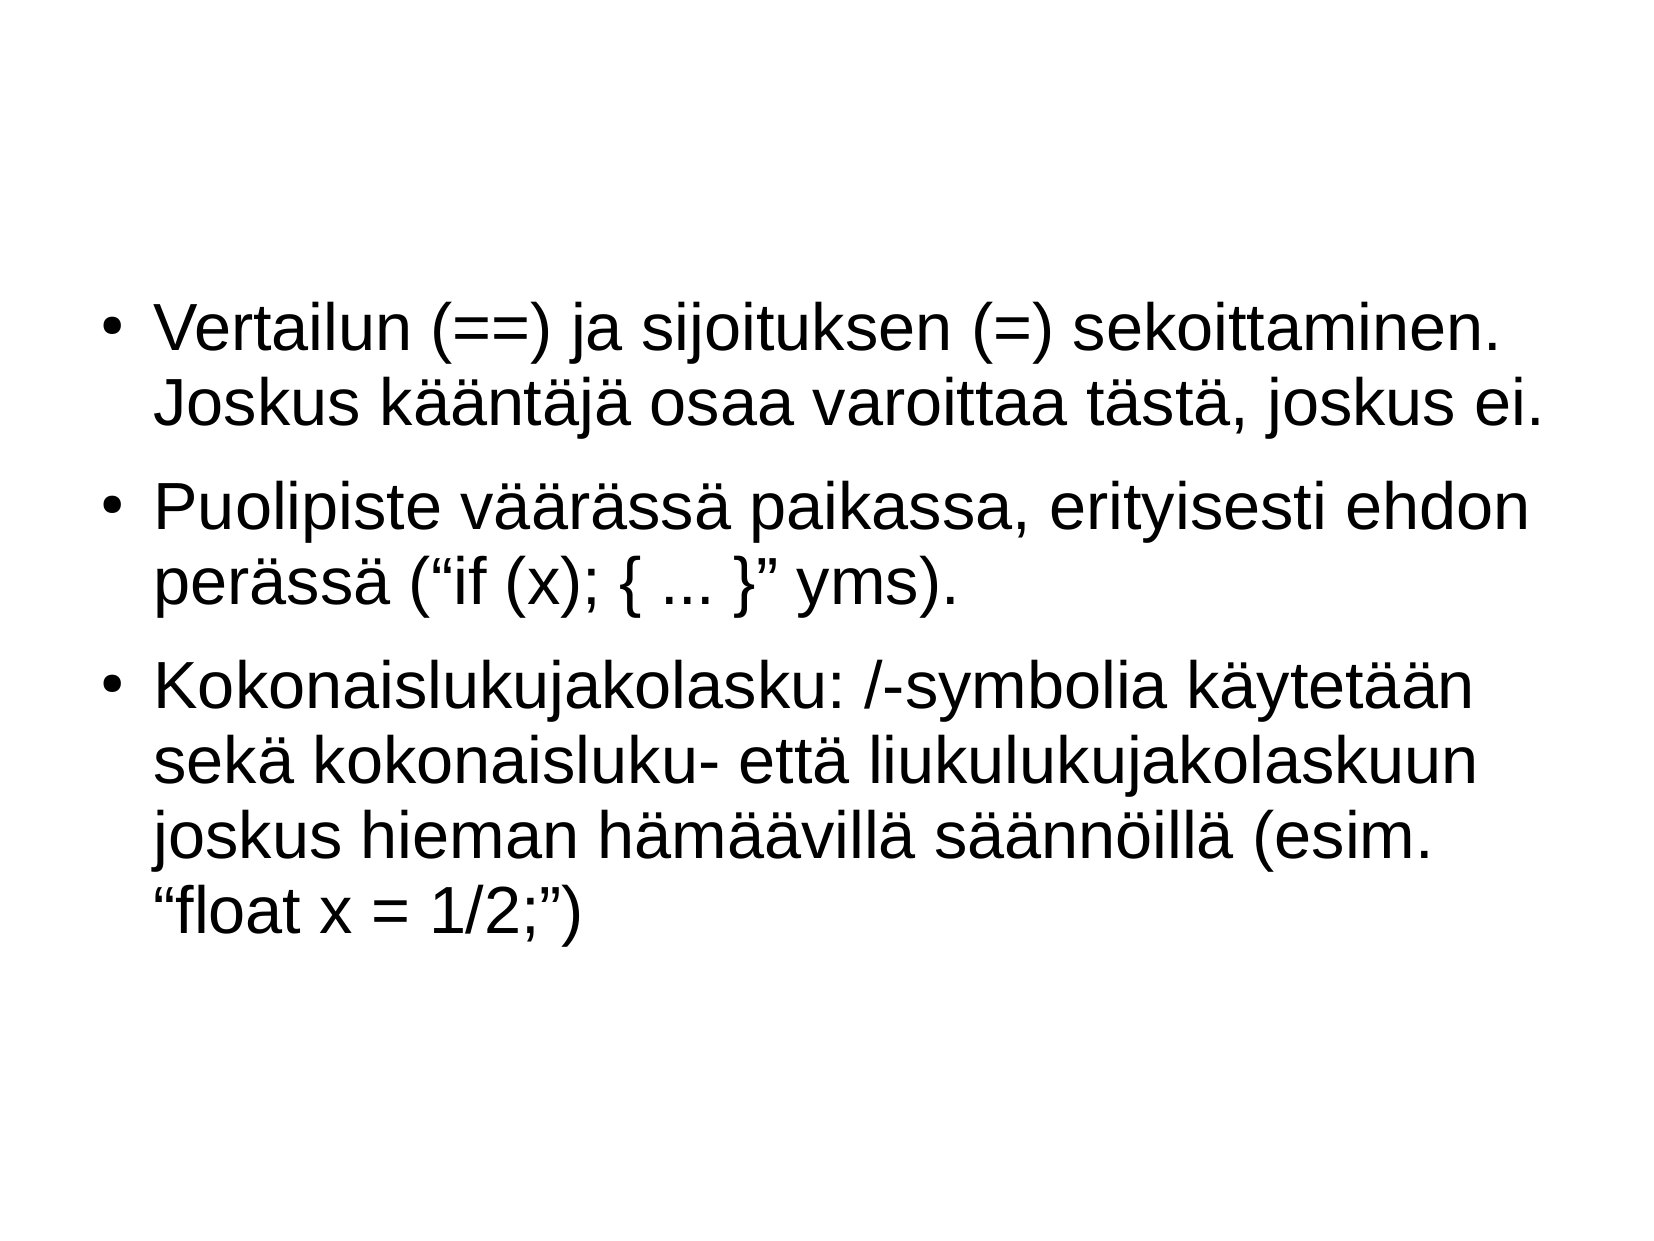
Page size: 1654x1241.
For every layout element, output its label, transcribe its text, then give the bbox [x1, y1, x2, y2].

list Vertailun (==) ja sijoituksen (=) sekoittaminen. Joskus kääntäjä osaa varoittaa tästä, joskus ei. Puolipiste väärässä paikassa, erityisesti ehdon perässä (“if (x); { ... }” yms). Kokonaislukujakolasku: /-symbolia käytetään sekä kokonaisluku- että liukulukujakolaskuun joskus hieman hämäävillä säännöillä (esim. “float x = 1/2;”) [82, 290, 1571, 1094]
